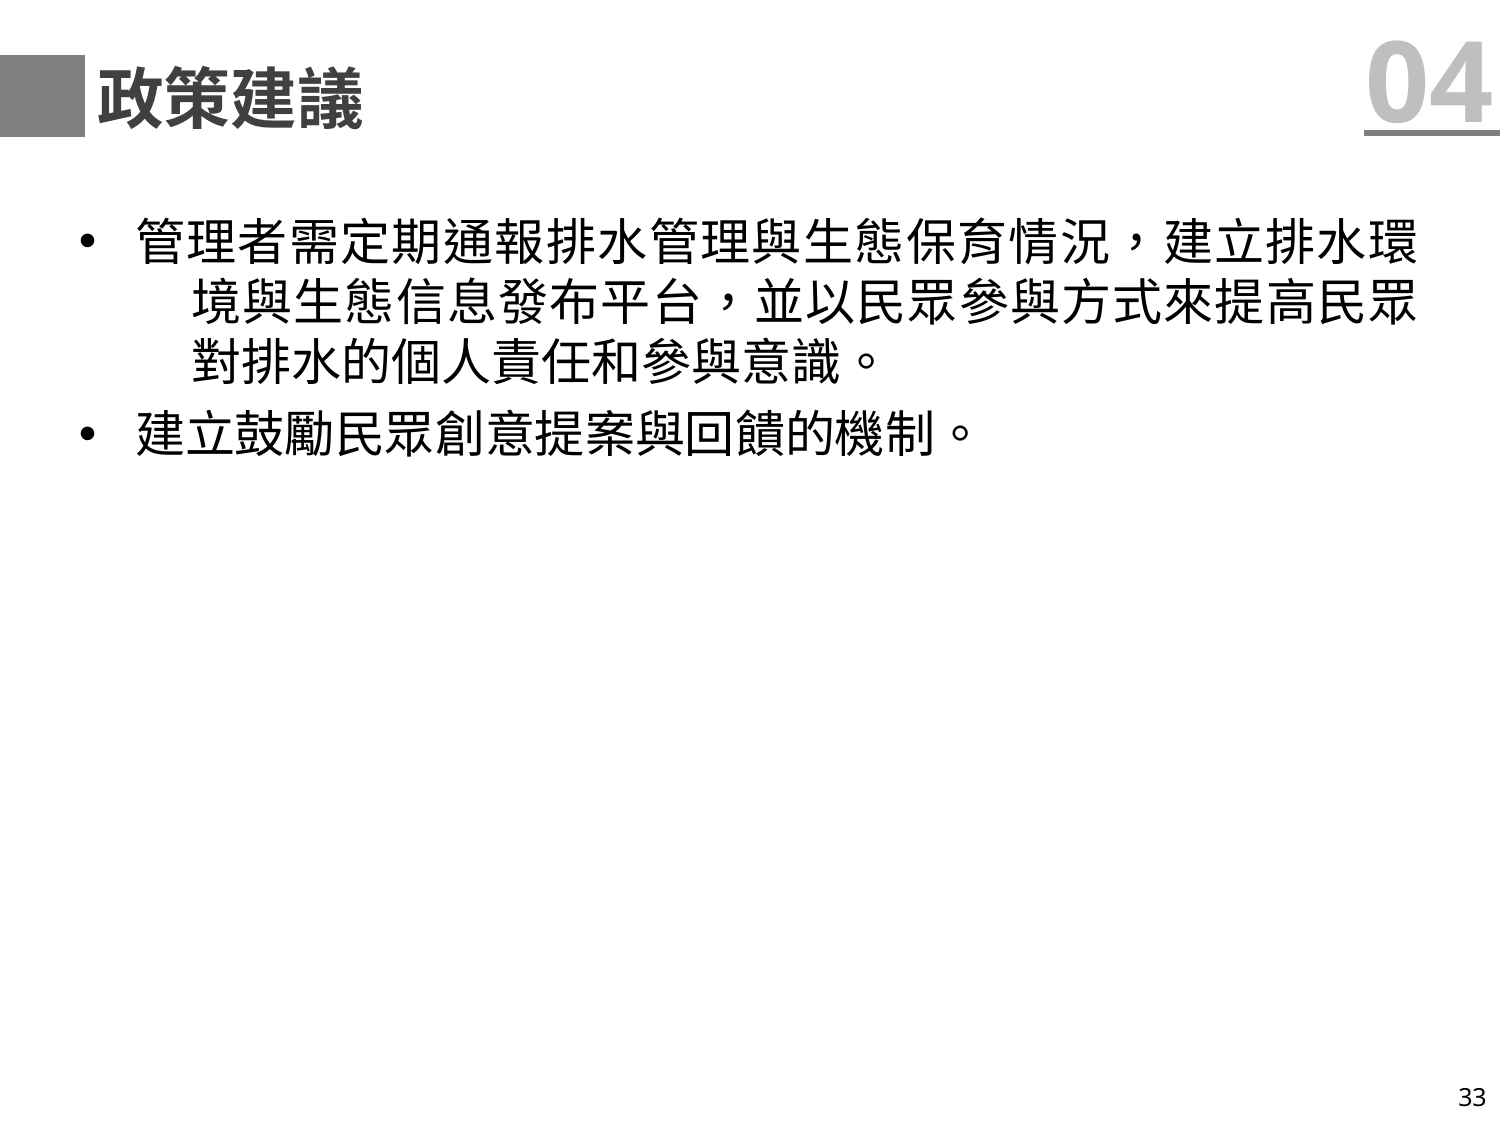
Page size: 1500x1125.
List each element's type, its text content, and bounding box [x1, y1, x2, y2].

text_box 33 [1443, 1074, 1500, 1125]
title 政策建議 [82, 49, 1426, 142]
list 管理者需定期通報排水管理與生態保育情況，建立排水環境與生態信息發布平台，並以民眾參與方式來提高民眾對排水的個人責任和參與意識。 建立鼓勵民眾創意提案與回饋的機制。 [63, 202, 1434, 1036]
